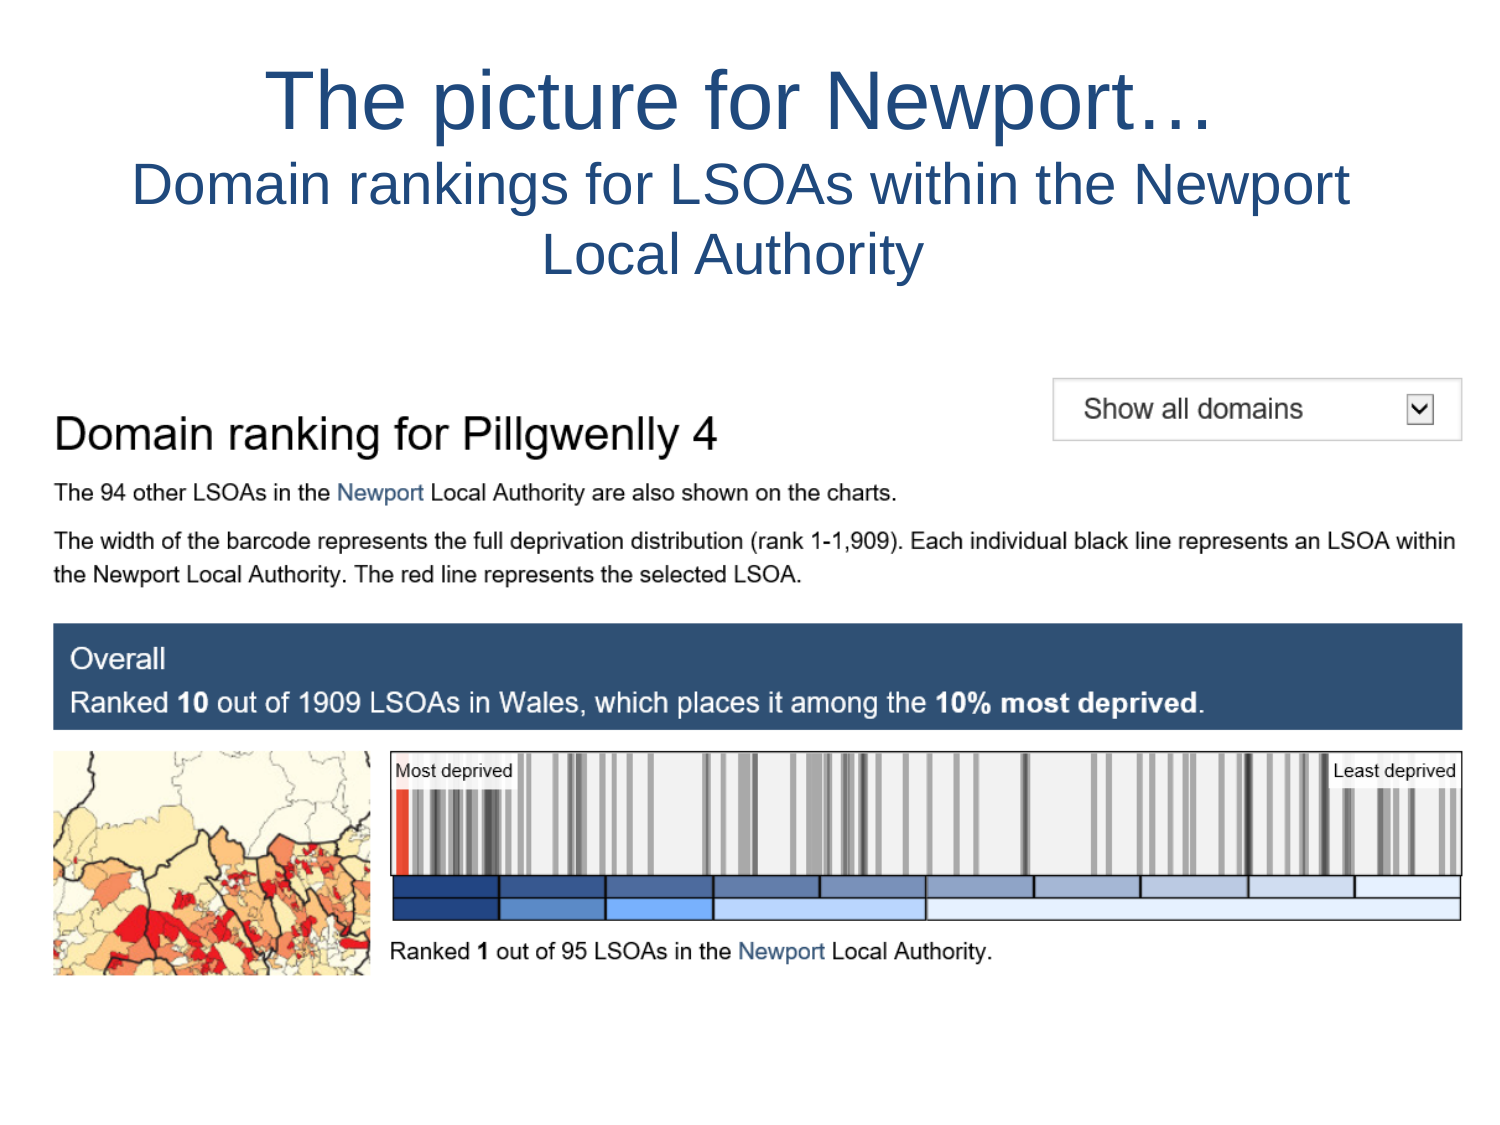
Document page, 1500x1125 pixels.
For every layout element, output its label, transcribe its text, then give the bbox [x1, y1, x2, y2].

title The picture for Newport… Domain rankings for LSOAs within the Newport Local Authority [66, 37, 1417, 295]
picture [46, 373, 1465, 978]
